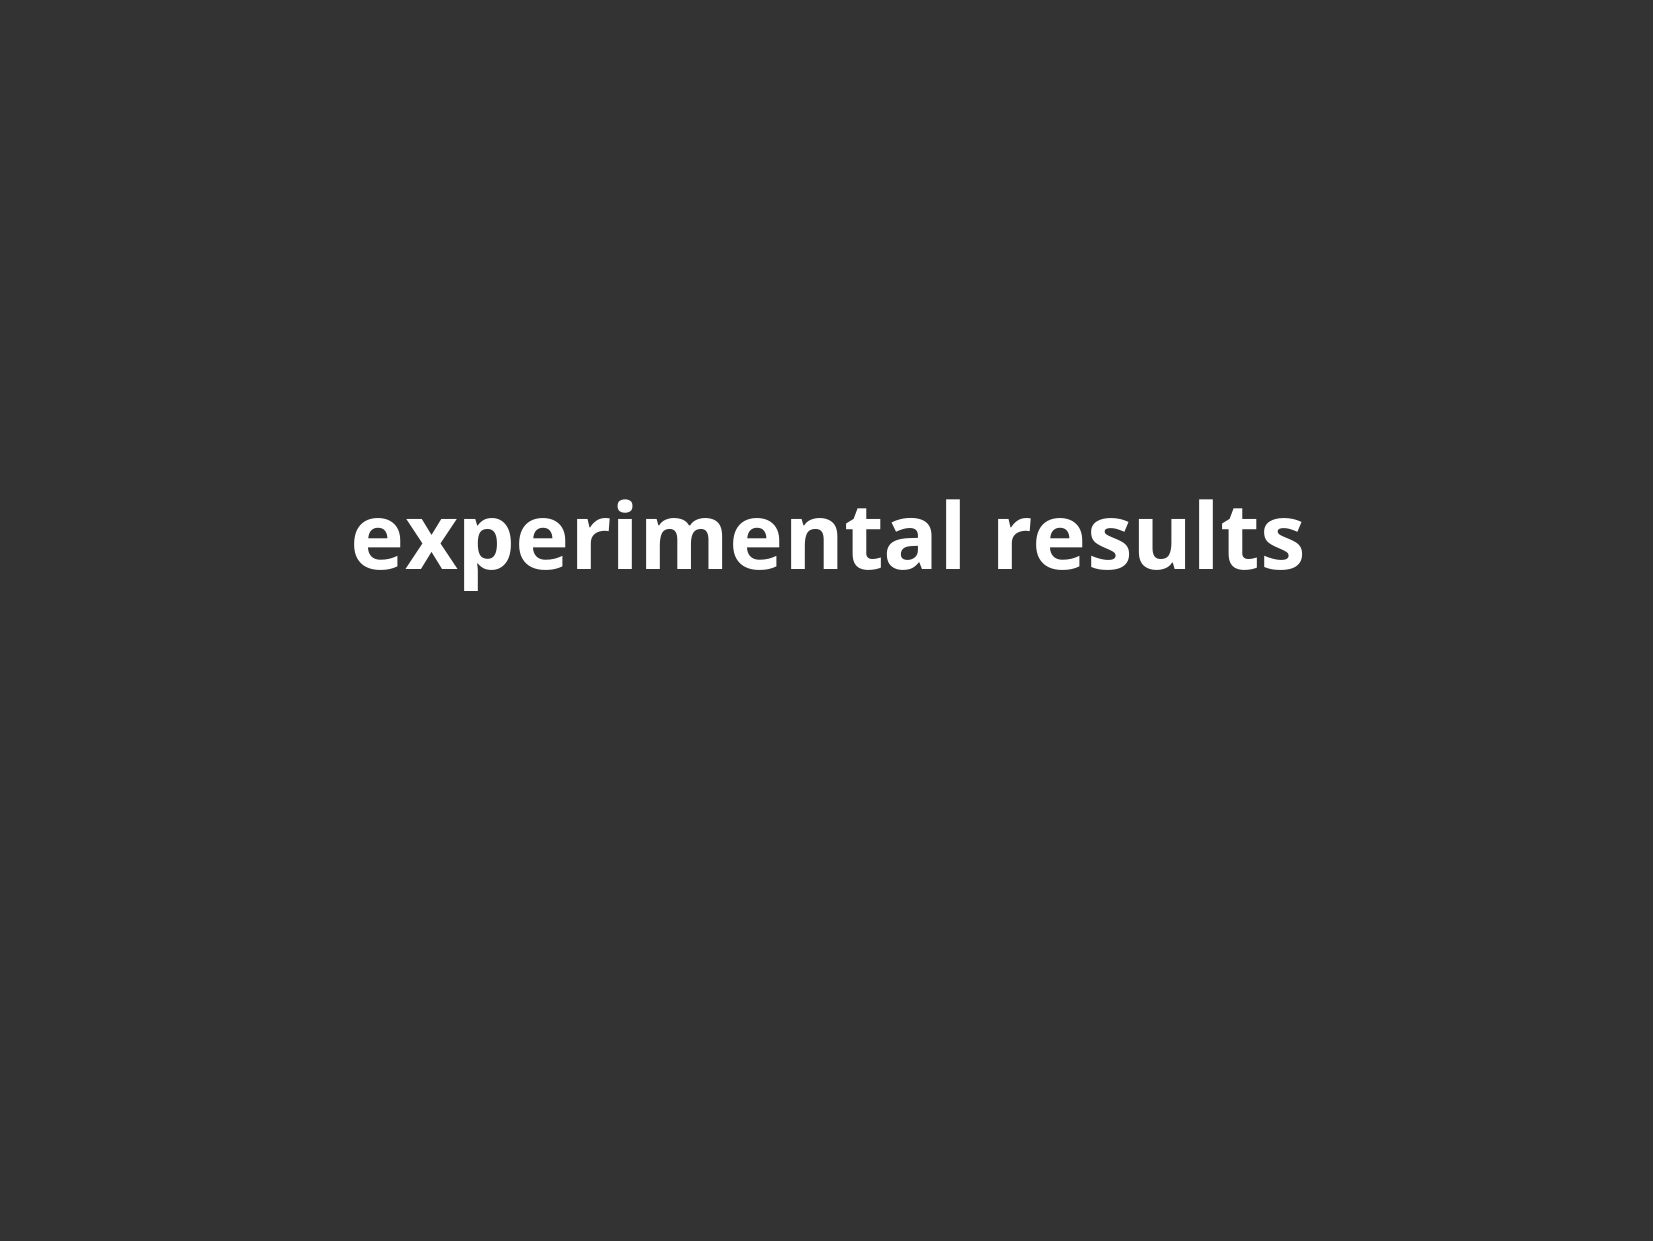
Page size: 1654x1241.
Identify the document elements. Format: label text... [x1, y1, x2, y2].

title experimental results [123, 430, 1535, 638]
